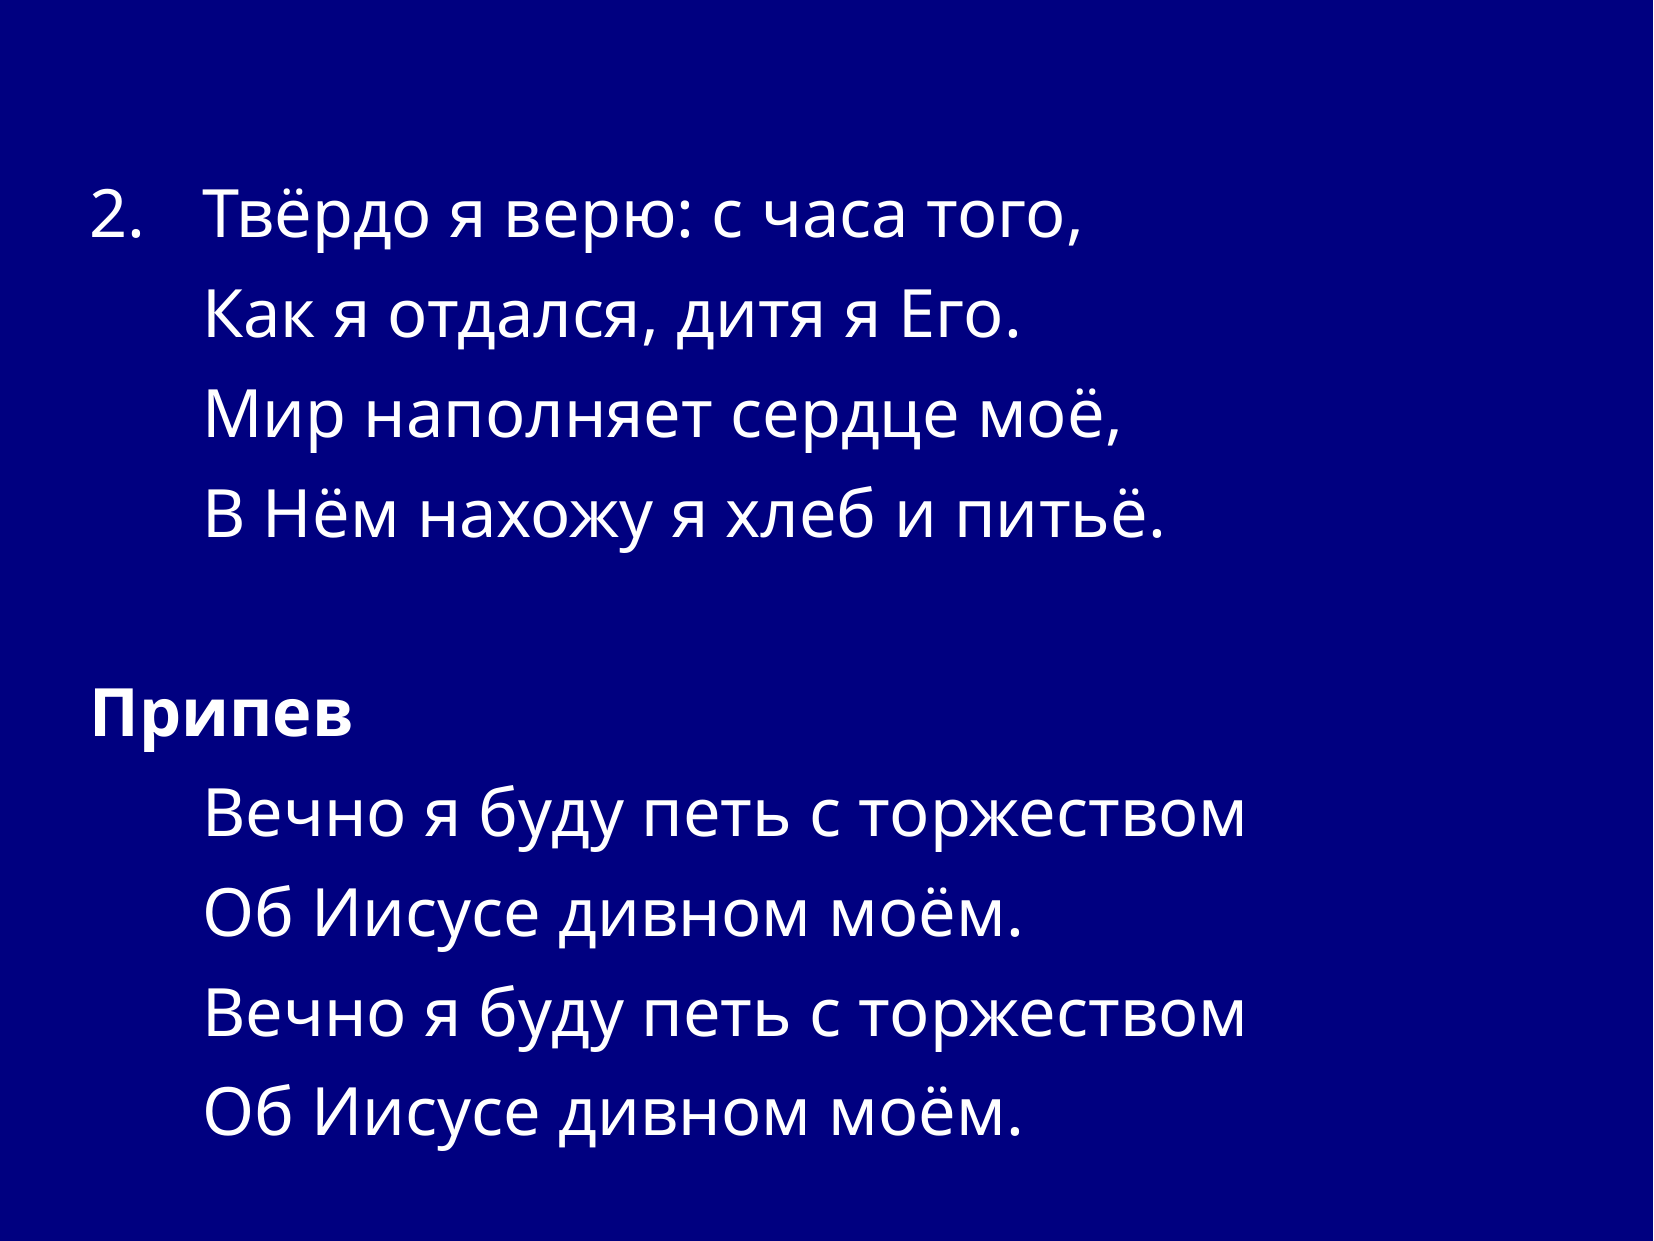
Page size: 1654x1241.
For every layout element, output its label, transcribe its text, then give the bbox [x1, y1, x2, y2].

text_box 2. Твёрдо я верю: с часа того, Как я отдался, дитя я Его. Мир наполняет сердце моё, В Нём нахожу я хлеб и питьё. Припев Вечно я буду петь с торжеством Об Иисусе дивном моём. Вечно я буду петь с торжеством Об Иисусе дивном моём. [75, 150, 1576, 1163]
